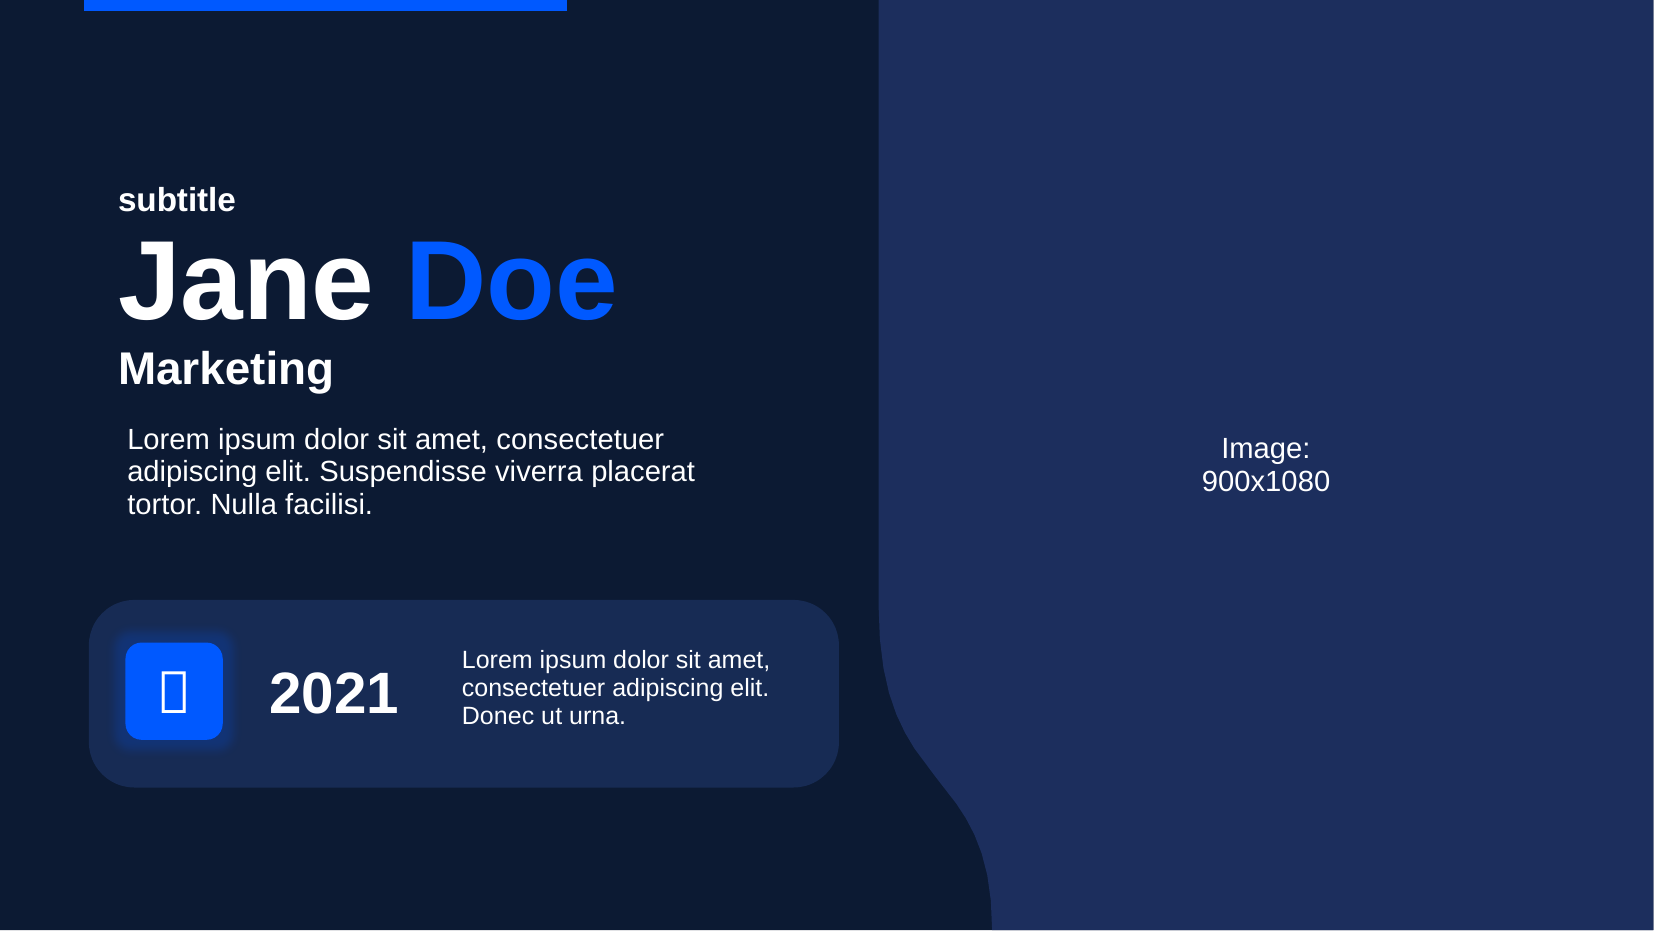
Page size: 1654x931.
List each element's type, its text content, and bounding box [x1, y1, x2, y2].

text_box Lorem ipsum dolor sit amet, consectetuer adipiscing elit. Suspendisse viverra placerat tortor. Nulla facilisi. [91, 422, 758, 563]
text_box [88, 599, 839, 788]
text_box 2021 [233, 632, 409, 755]
text_box Image: 900x1080 [878, 0, 1654, 931]
text_box  [125, 642, 223, 740]
title subtitle Jane Doe Marketing [118, 134, 811, 442]
text_box Lorem ipsum dolor sit amet, consectetuer adipiscing elit. Donec ut urna. [426, 625, 797, 751]
